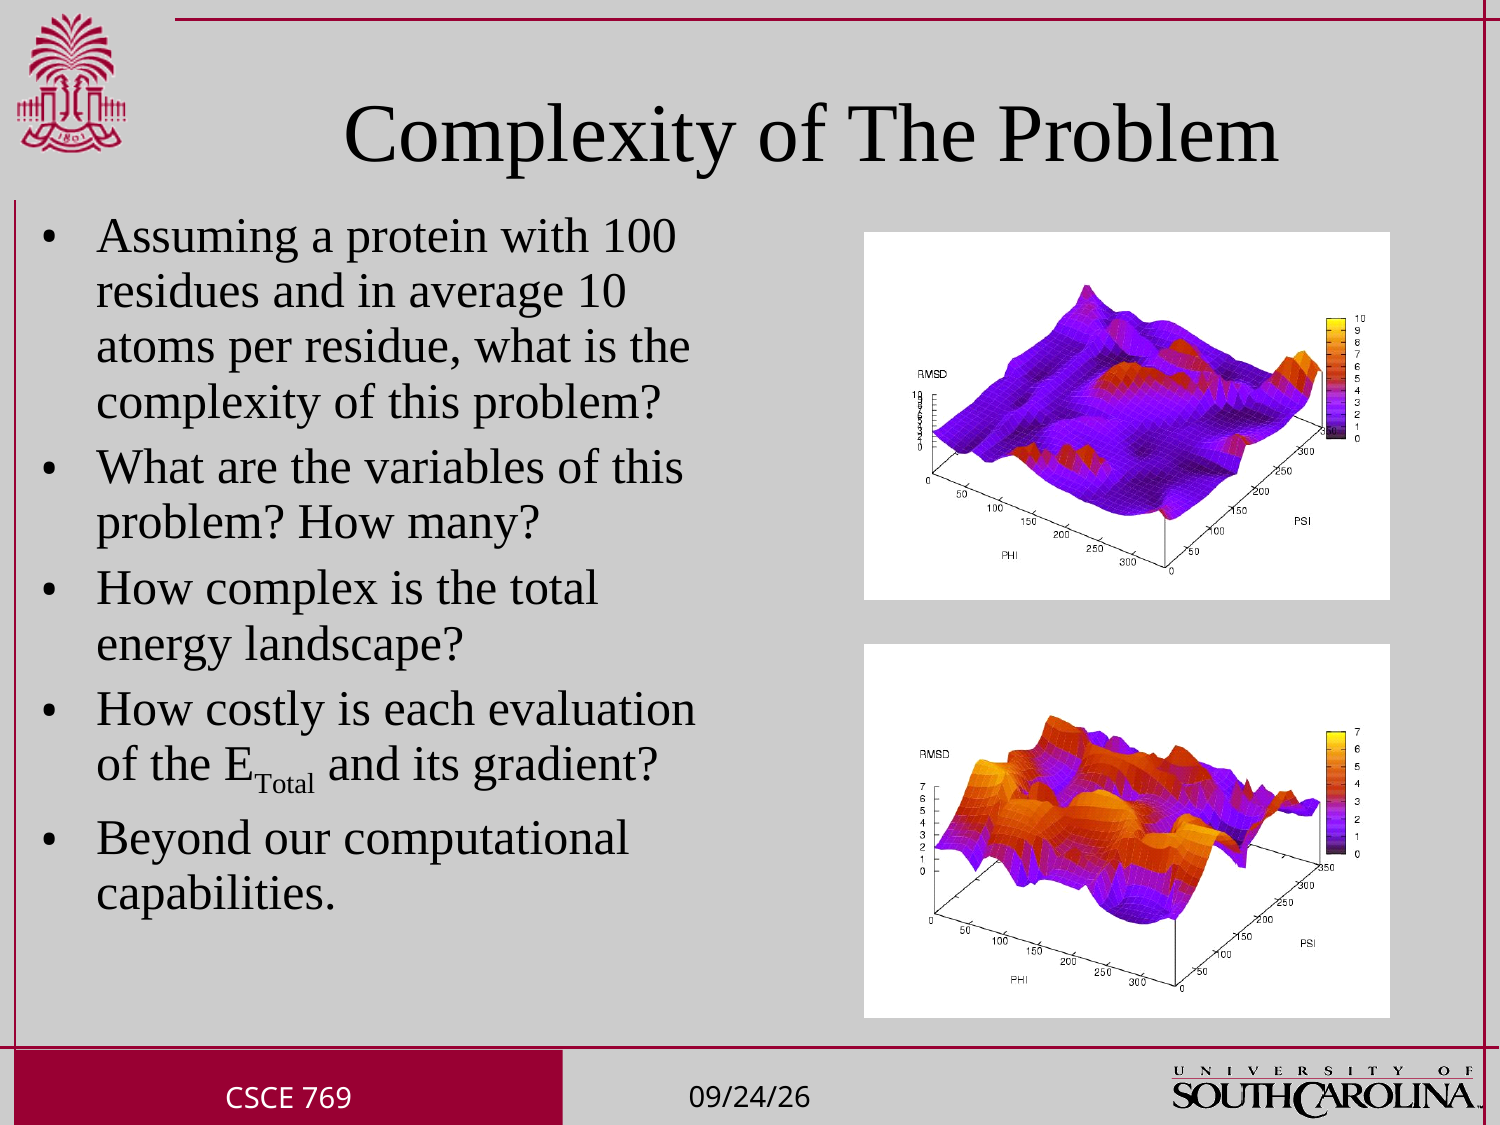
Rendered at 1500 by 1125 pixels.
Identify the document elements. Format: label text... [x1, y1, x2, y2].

picture [12, 12, 131, 155]
title Complexity of The Problem [174, 9, 1450, 188]
picture [864, 232, 1390, 601]
picture [864, 644, 1390, 1018]
list Assuming a protein with 100 residues and in average 10 atoms per residue, what is the complexity of this problem? What are the variables of this problem? How many? How complex is the total energy landscape? How costly is each evaluation of the ETotal and its gradient? Beyond our computational capabilities. [24, 200, 733, 1028]
picture [1162, 1049, 1483, 1125]
